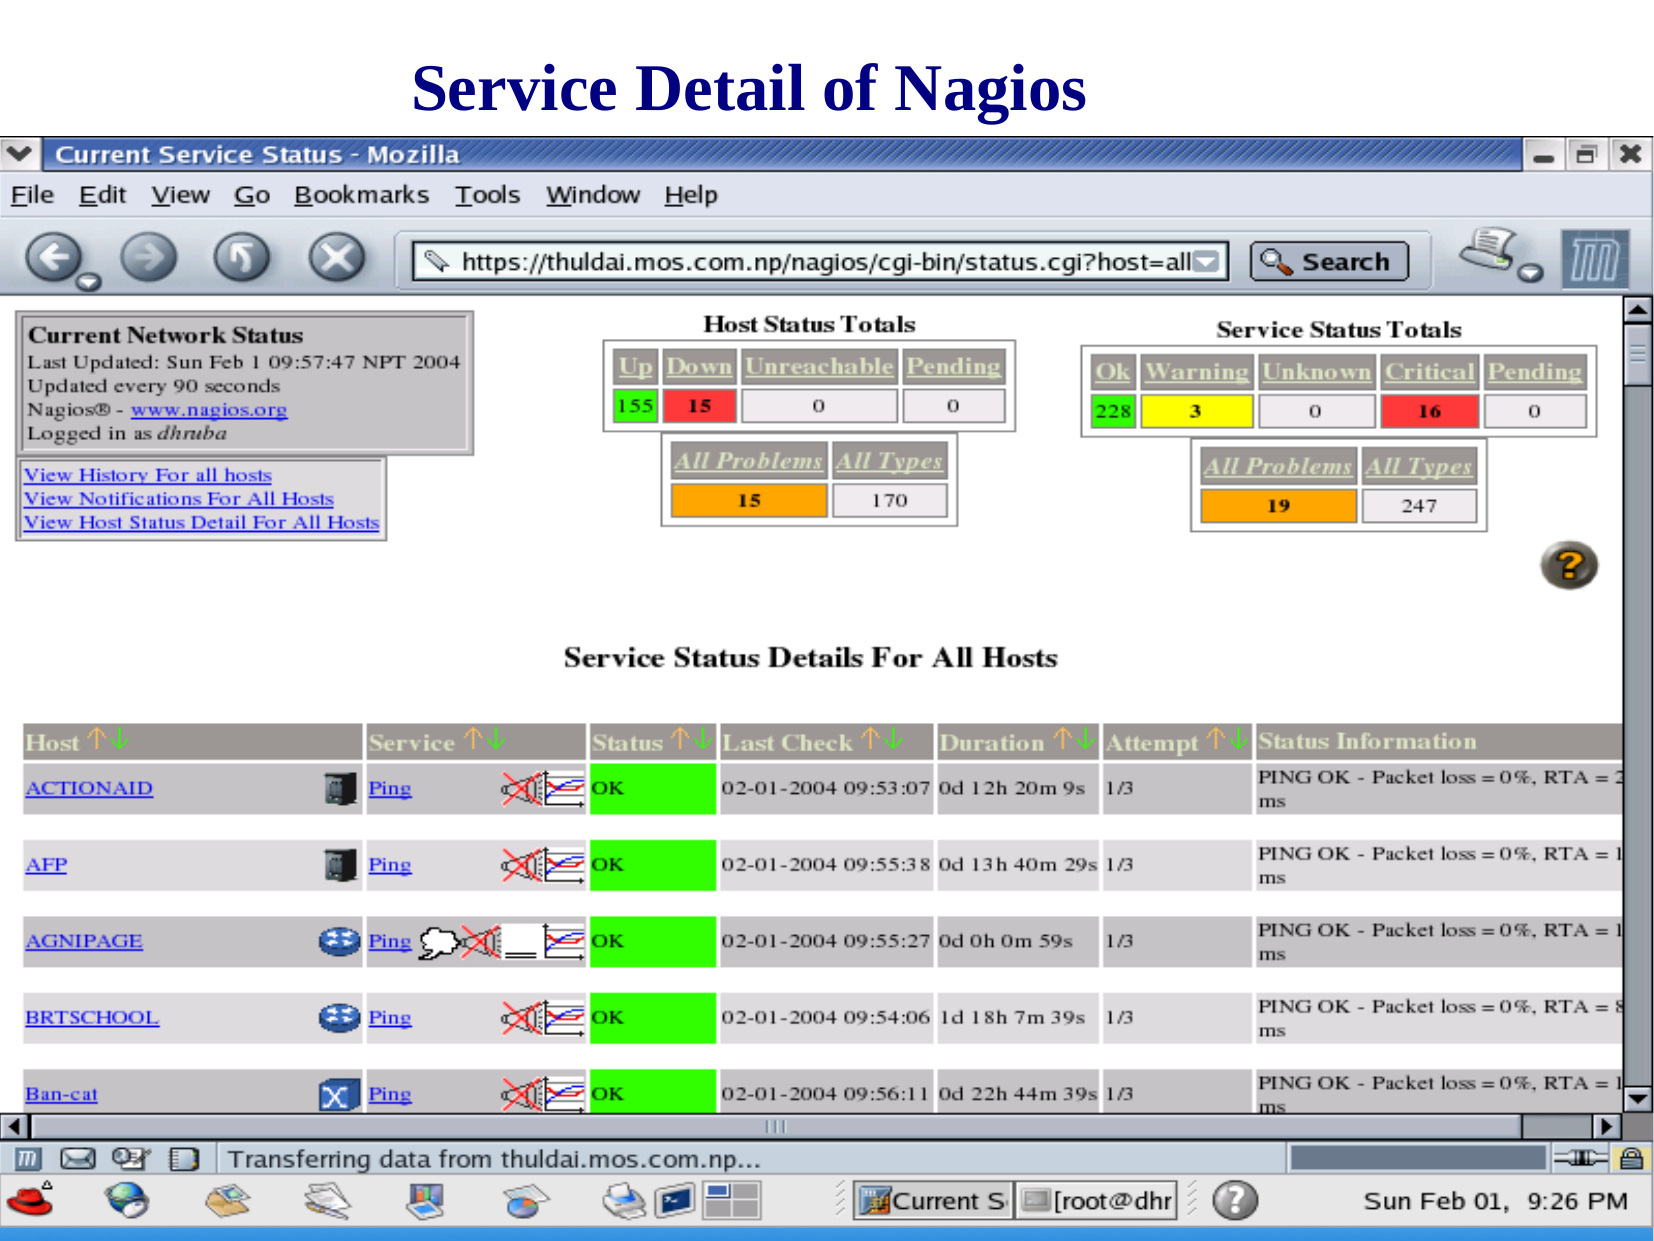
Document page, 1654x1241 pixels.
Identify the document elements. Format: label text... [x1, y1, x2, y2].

picture [0, 136, 1654, 1241]
text_box Service Detail of Nagios [112, 36, 1388, 136]
